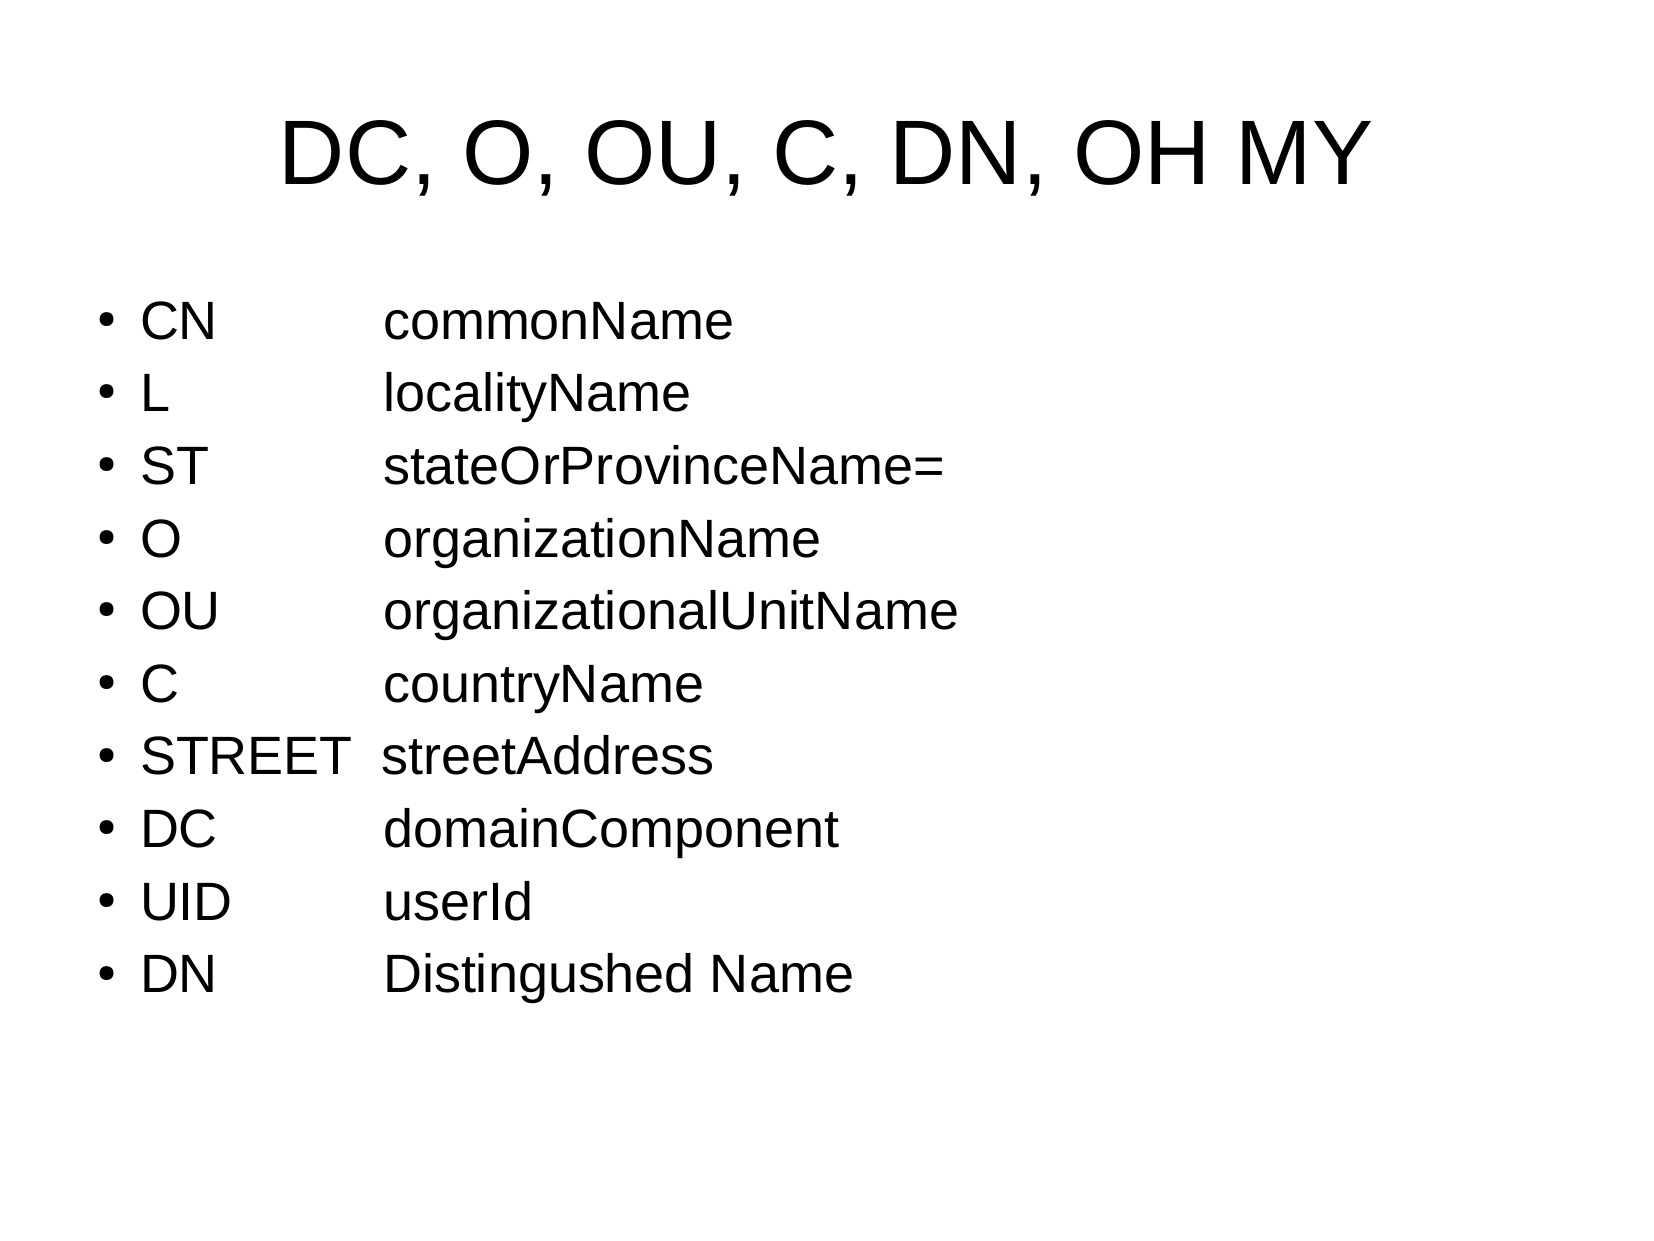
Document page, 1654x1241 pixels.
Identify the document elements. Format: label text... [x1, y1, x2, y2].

title DC, O, OU, C, DN, OH MY [82, 49, 1571, 257]
list CN commonName L localityName ST stateOrProvinceName= O organizationName OU organizationalUnitName C countryName STREET streetAddress DC domainComponent UID userId DN Distingushed Name [82, 290, 1538, 1010]
